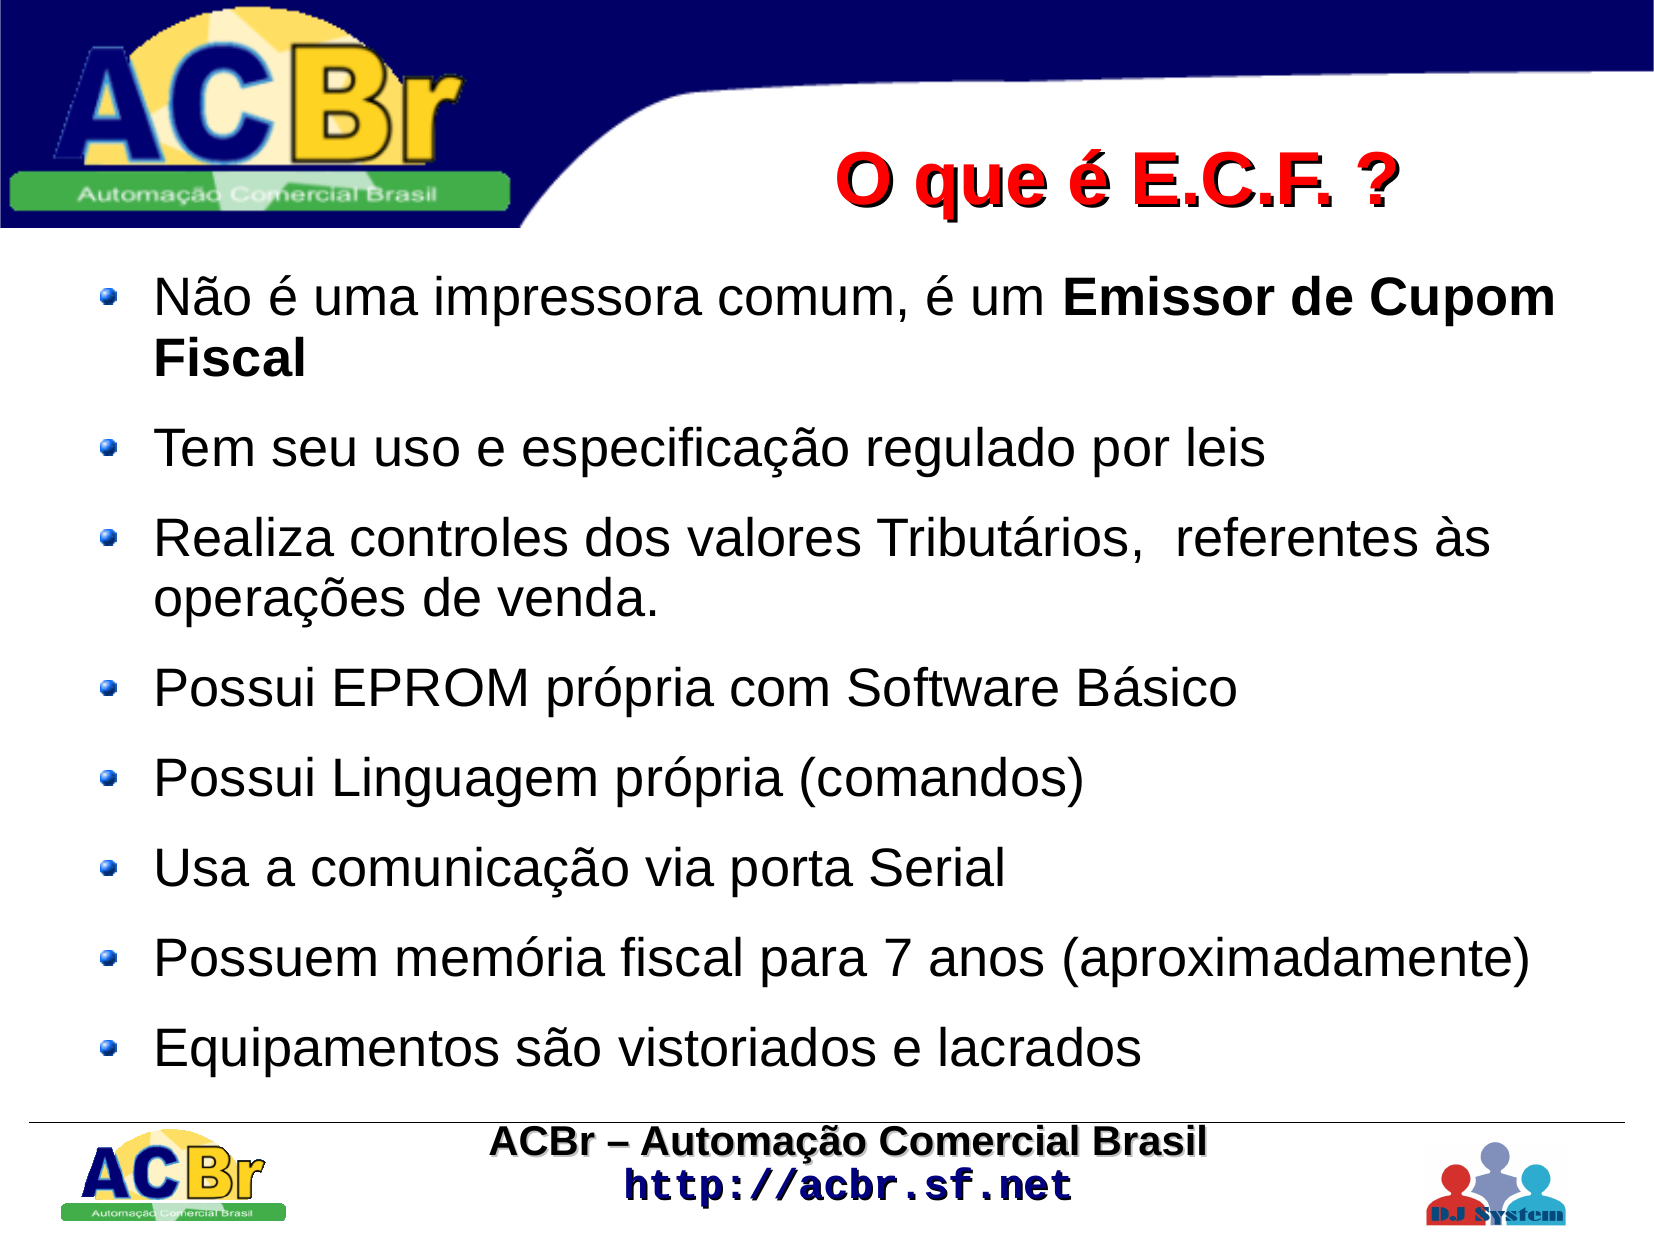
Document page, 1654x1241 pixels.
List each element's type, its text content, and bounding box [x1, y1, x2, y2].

picture [59, 1127, 287, 1224]
picture [0, 0, 1654, 228]
list Não é uma impressora comum, é um Emissor de Cupom Fiscal Tem seu uso e especificação regulado por leis Realiza controles dos valores Tributários, referentes às operações de venda. Possui EPROM própria com Software Básico Possui Linguagem própria (comandos) Usa a comunicação via porta Serial Possuem memória fiscal para 7 anos (aproximadamente) Equipamentos são vistoriados e lacrados [82, 266, 1571, 1109]
title O que é E.C.F. ? [604, 94, 1631, 263]
picture [1425, 1142, 1569, 1227]
